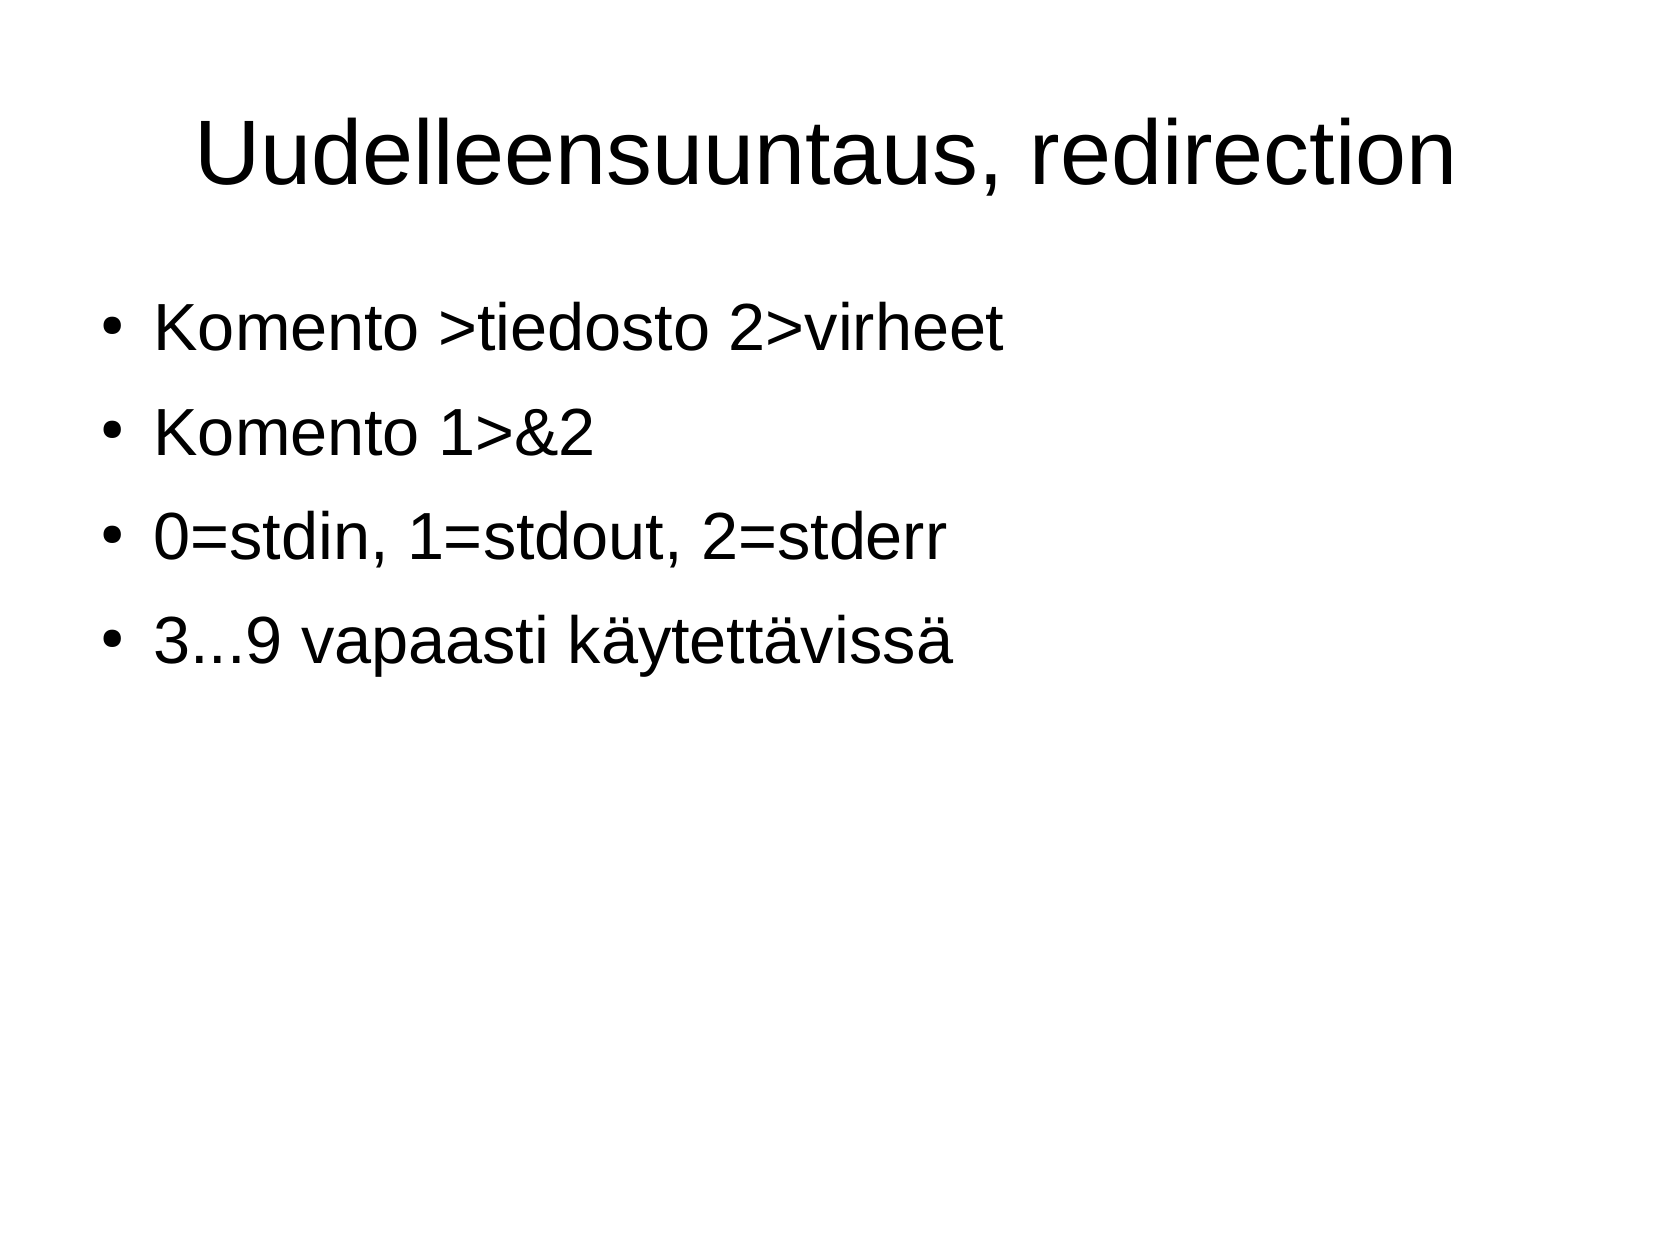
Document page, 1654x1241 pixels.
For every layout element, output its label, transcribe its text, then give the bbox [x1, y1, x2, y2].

title Uudelleensuuntaus, redirection [82, 49, 1571, 257]
list Komento >tiedosto 2>virheet Komento 1>&2 0=stdin, 1=stdout, 2=stderr 3...9 vapaasti käytettävissä [82, 290, 1571, 1010]
